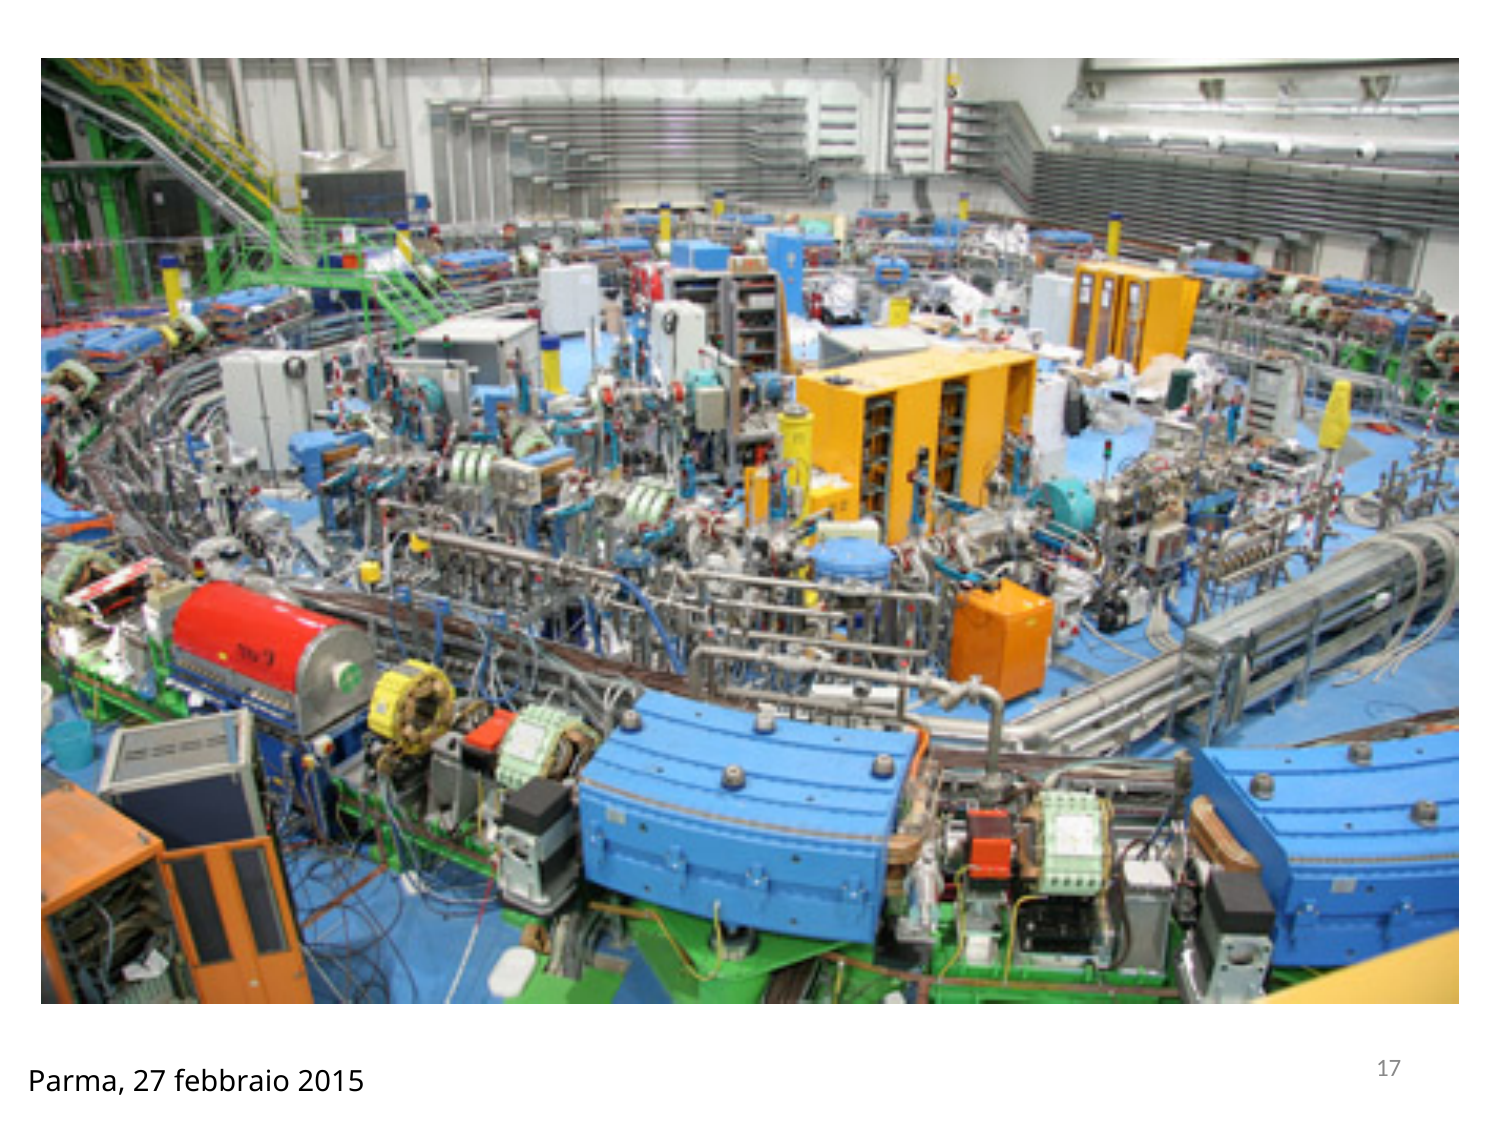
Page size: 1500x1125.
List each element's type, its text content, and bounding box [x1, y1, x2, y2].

text_box <number> [1074, 1042, 1417, 1095]
picture [41, 58, 1459, 1004]
